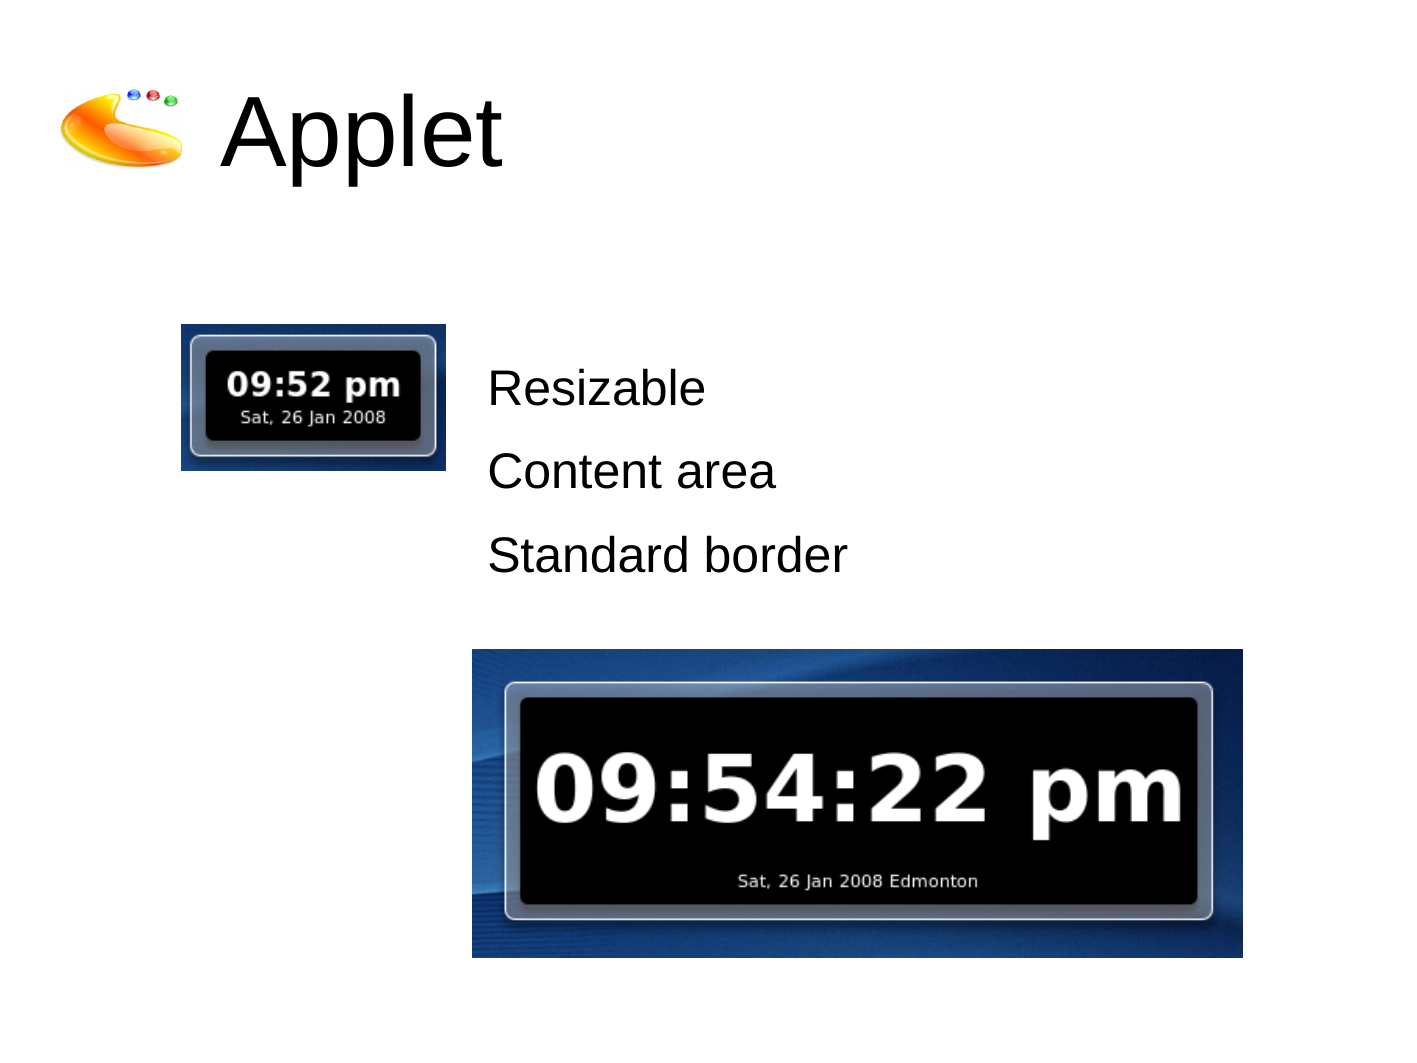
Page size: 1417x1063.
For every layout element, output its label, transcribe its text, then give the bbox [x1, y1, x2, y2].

text_box Applet [205, 68, 1358, 188]
text_box Resizable Content area Standard border [472, 324, 1359, 593]
picture [60, 89, 183, 170]
picture [181, 324, 446, 471]
picture [472, 649, 1243, 958]
